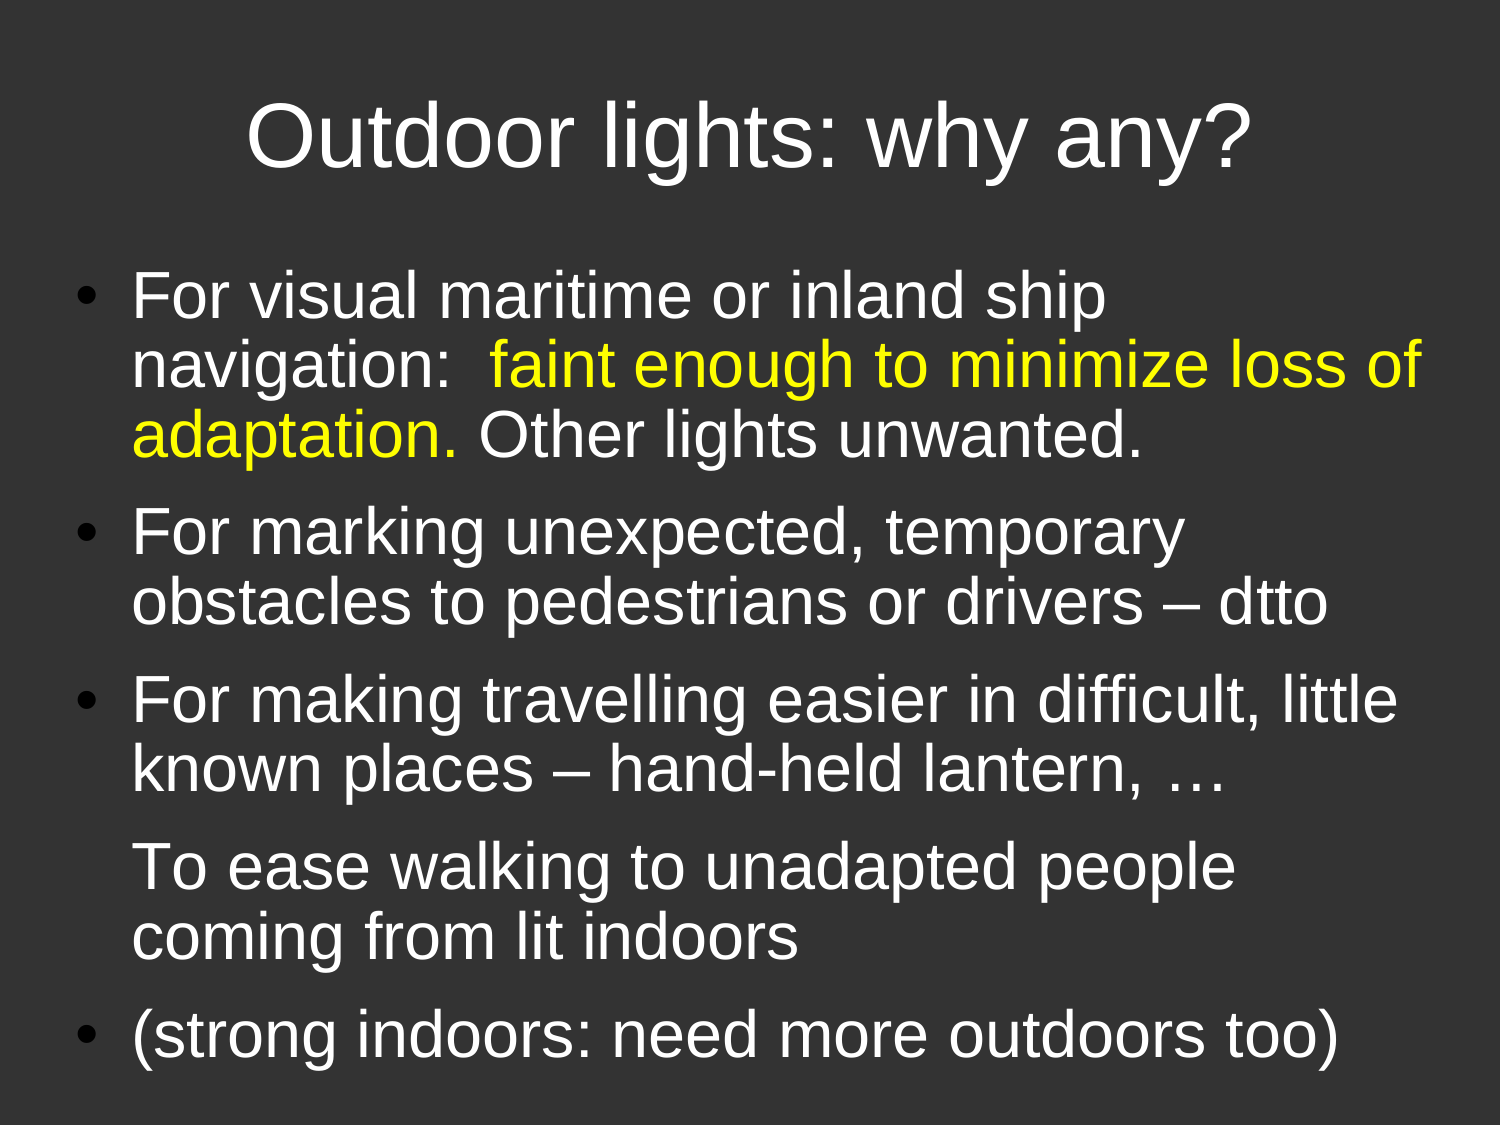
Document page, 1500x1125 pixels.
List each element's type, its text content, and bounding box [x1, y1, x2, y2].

list For visual maritime or inland ship navigation: faint enough to minimize loss of adaptation. Other lights unwanted. For marking unexpected, temporary obstacles to pedestrians or drivers – dtto For making travelling easier in difficult, little known places – hand-held lantern, … To ease walking to unadapted people coming from lit indoors (strong indoors: need more outdoors too) [75, 262, 1425, 1077]
title Outdoor lights: why any? [75, 21, 1425, 257]
